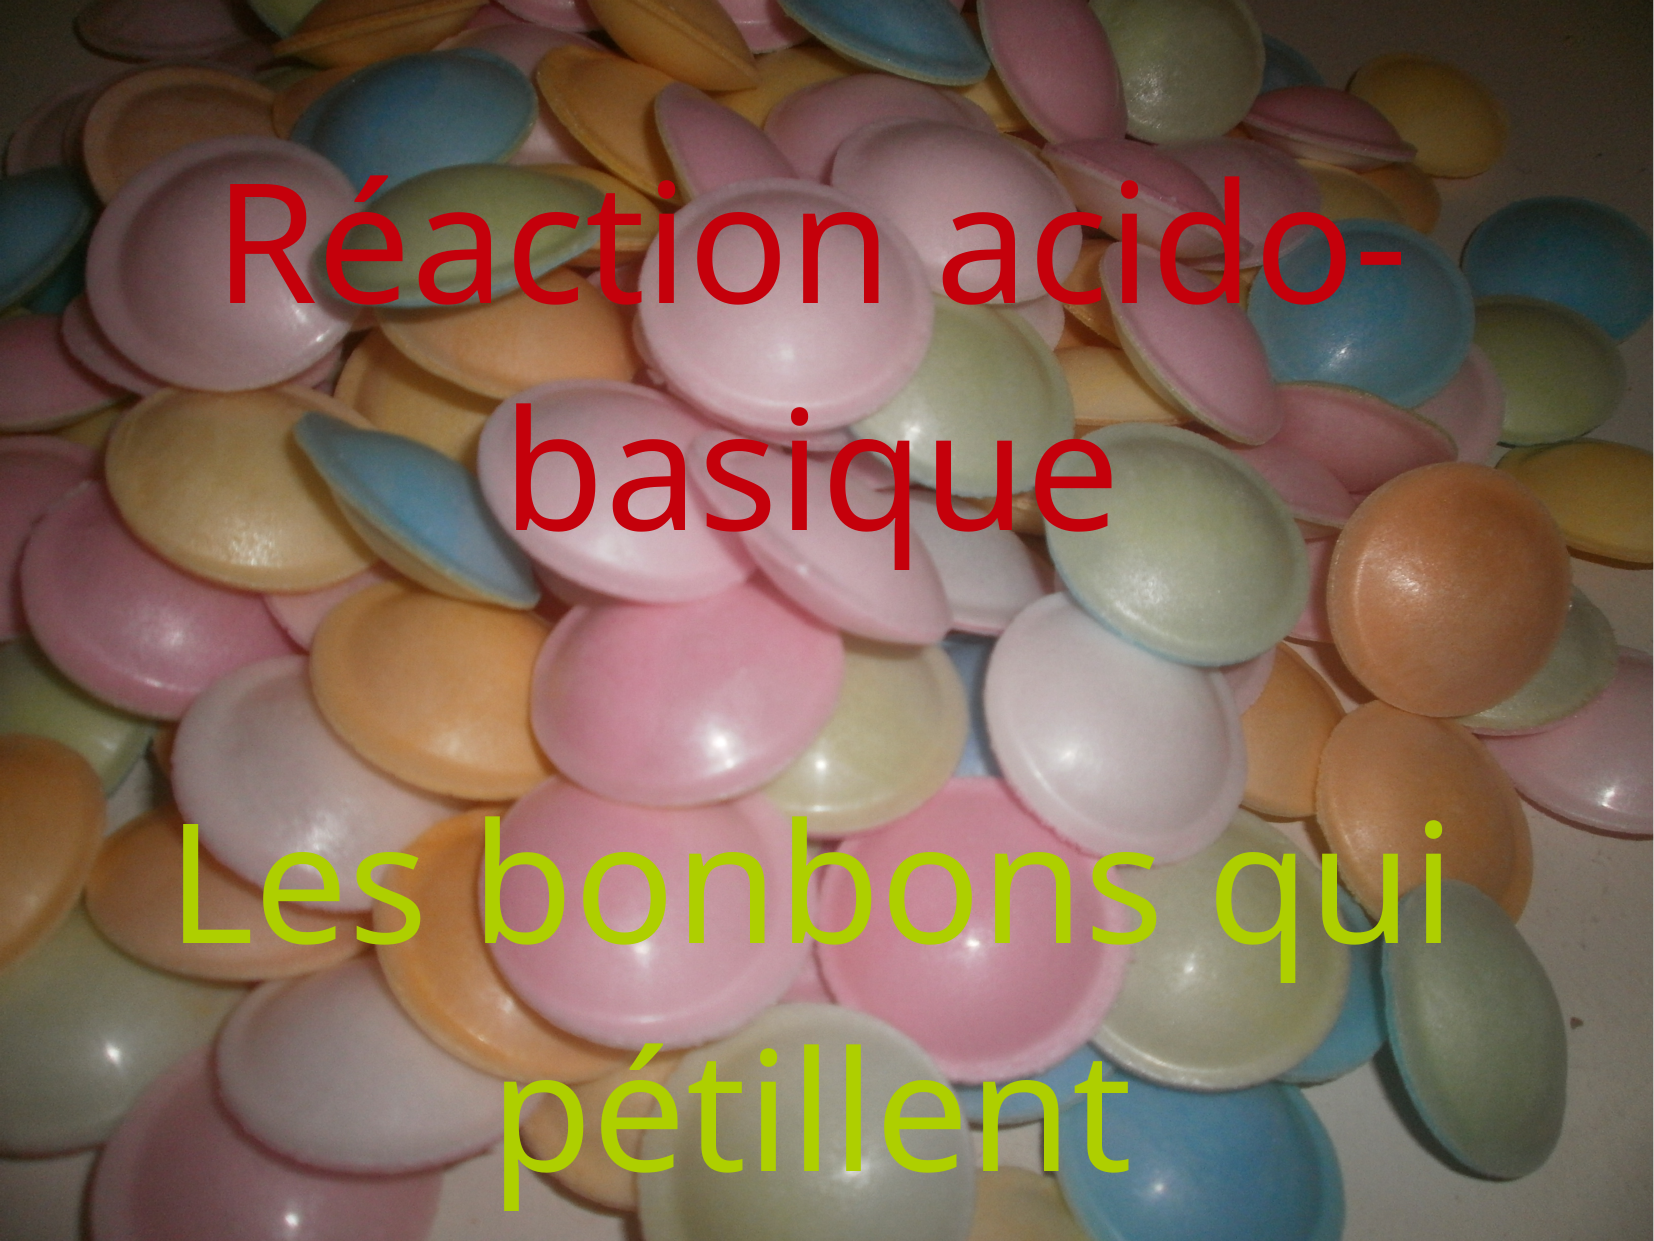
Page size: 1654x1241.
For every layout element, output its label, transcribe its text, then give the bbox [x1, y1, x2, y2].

picture [0, 0, 1654, 1241]
text_box Réaction acido-basique Les bonbons qui pétillent [88, 118, 1536, 1176]
